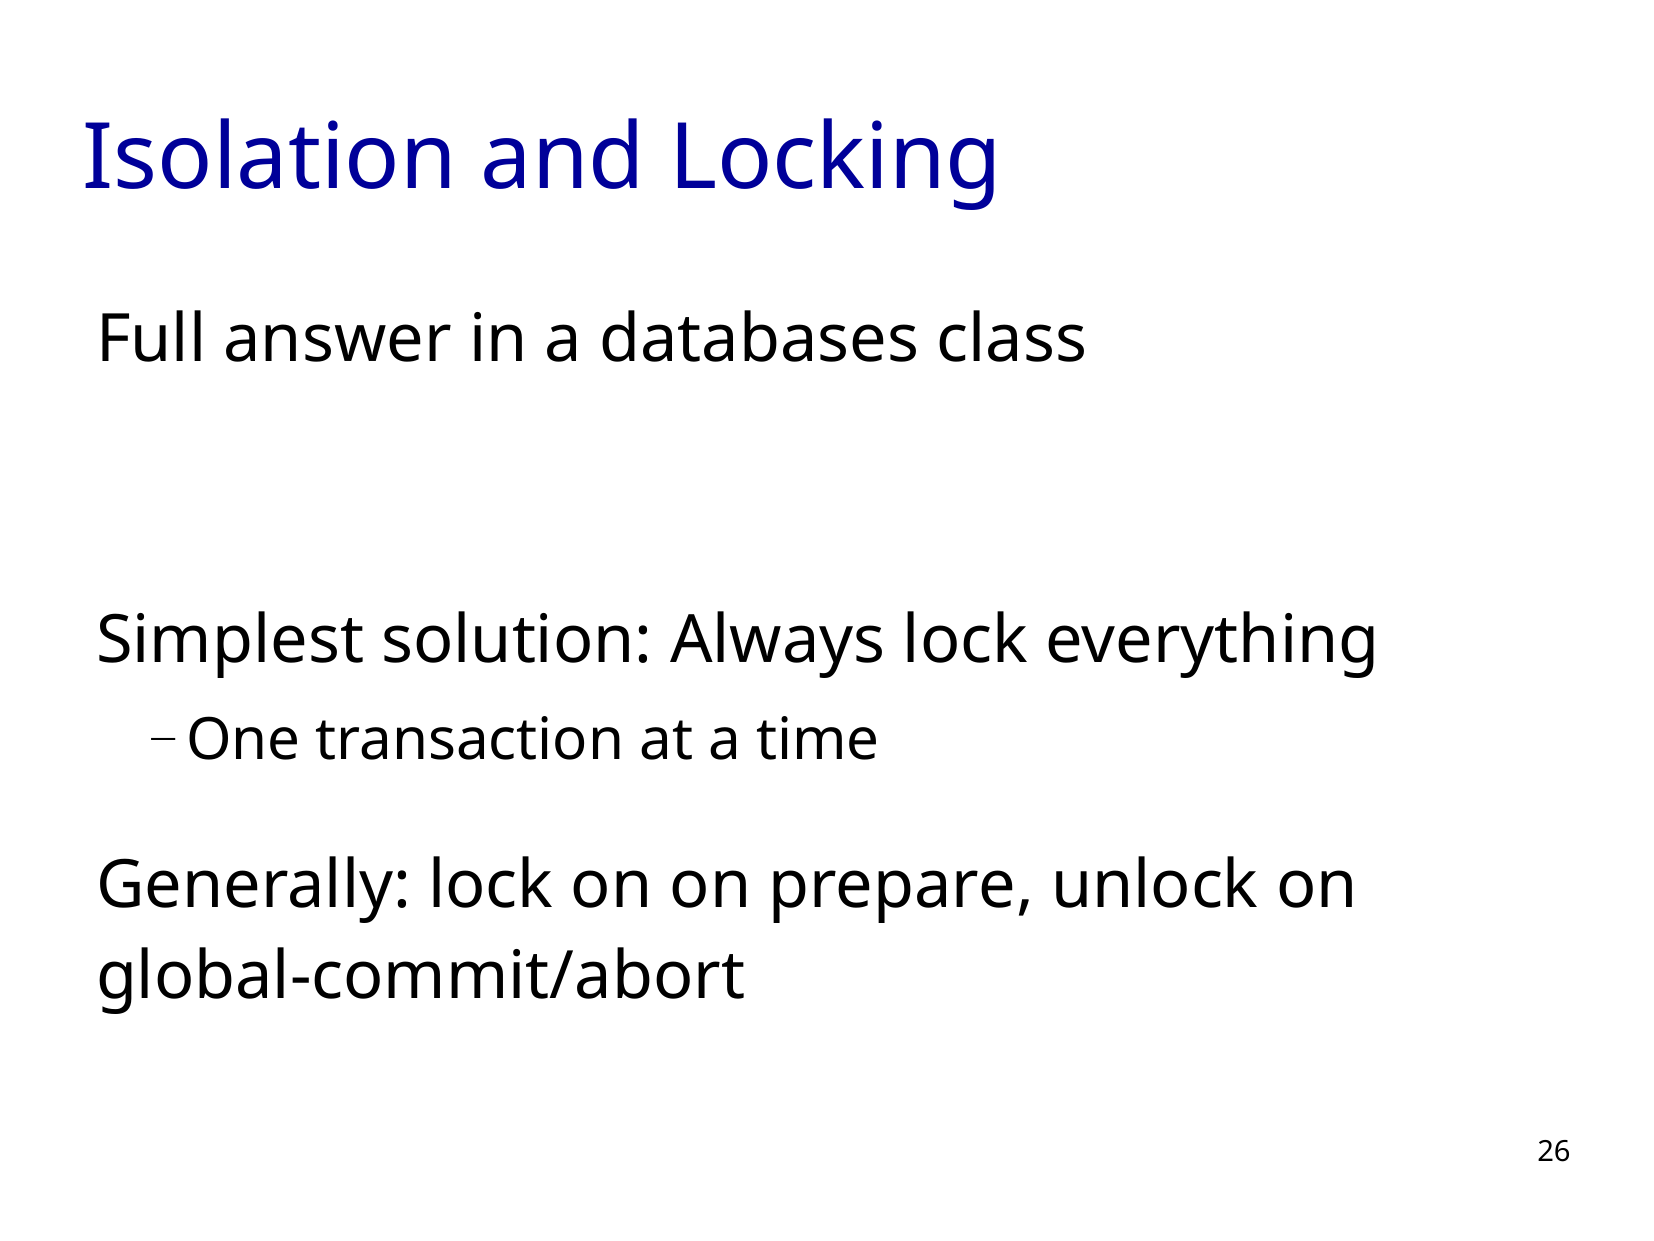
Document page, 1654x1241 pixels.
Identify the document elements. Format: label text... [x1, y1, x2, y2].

list Full answer in a databases class Simplest solution: Always lock everything One transaction at a time Generally: lock on on prepare, unlock on global-commit/abort [60, 290, 1571, 1096]
title Isolation and Locking [82, 49, 1571, 257]
